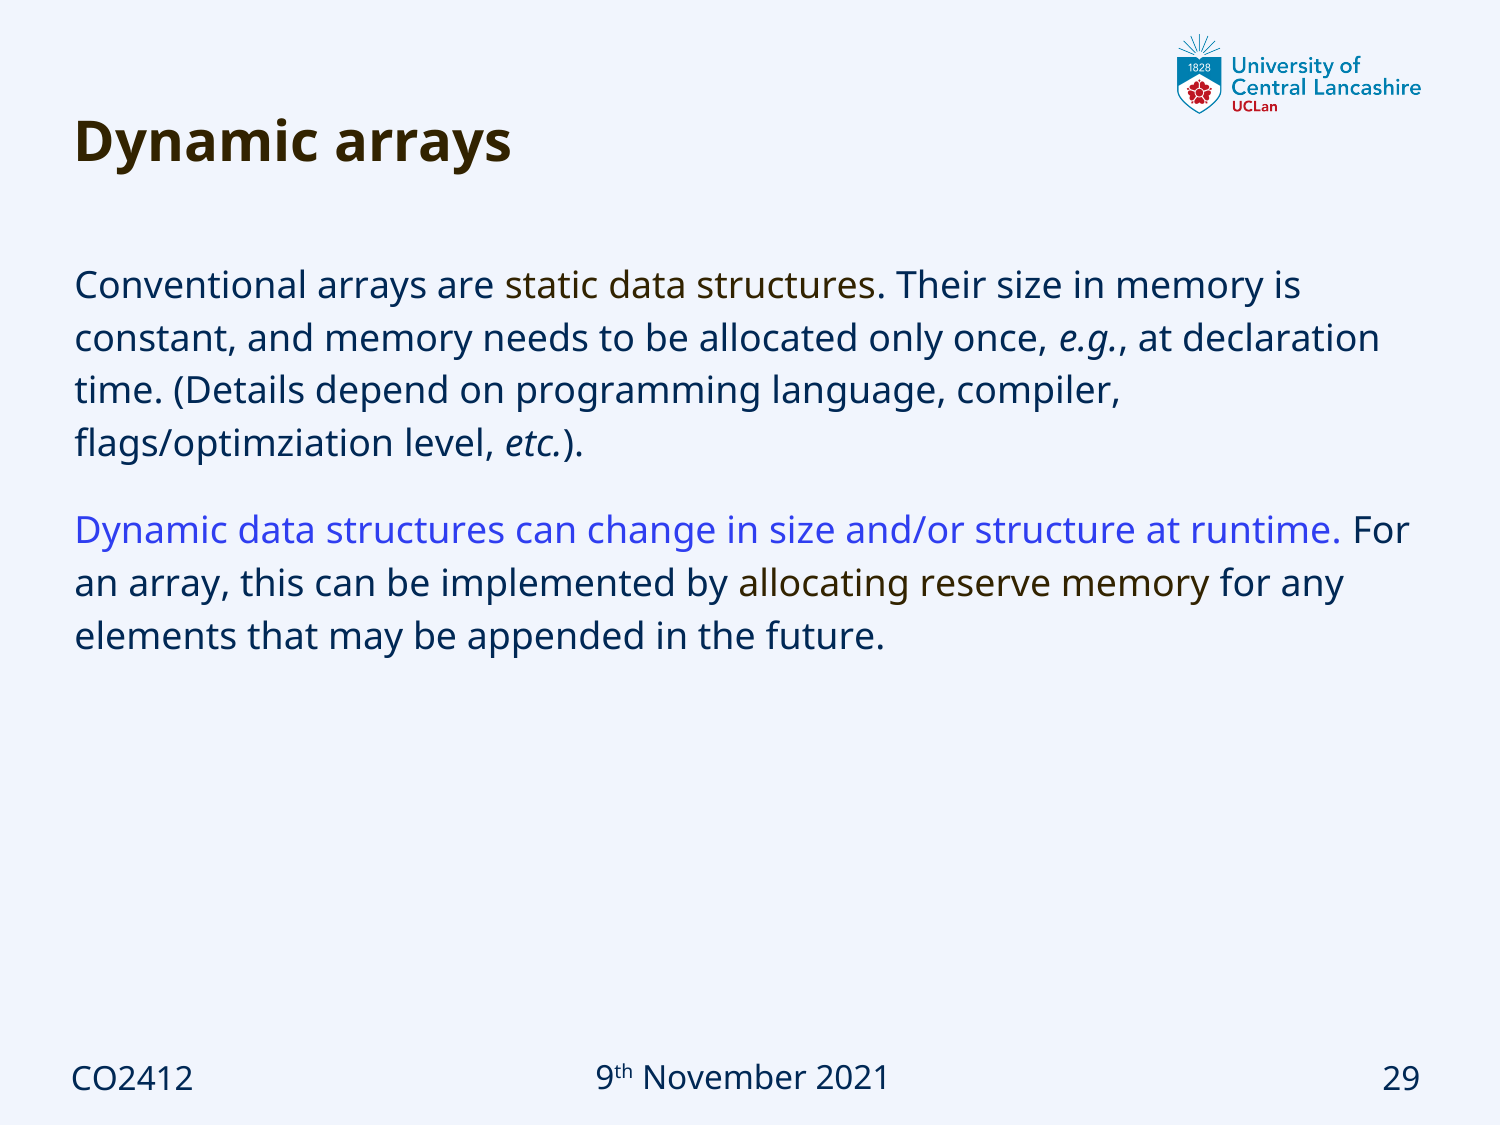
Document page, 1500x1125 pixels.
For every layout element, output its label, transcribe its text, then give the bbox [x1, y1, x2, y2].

picture [1177, 34, 1421, 93]
text_box Conventional arrays are static data structures. Their size in memory is constant, and memory needs to be allocated only once, e.g., at declaration time. (Details depend on programming language, compiler, flags/optimziation level, etc.). Dynamic data structures can change in size and/or structure at runtime. For an array, this can be implemented by allocating reserve memory for any elements that may be appended in the future. [59, 246, 1441, 612]
title Dynamic arrays [58, 93, 1475, 186]
